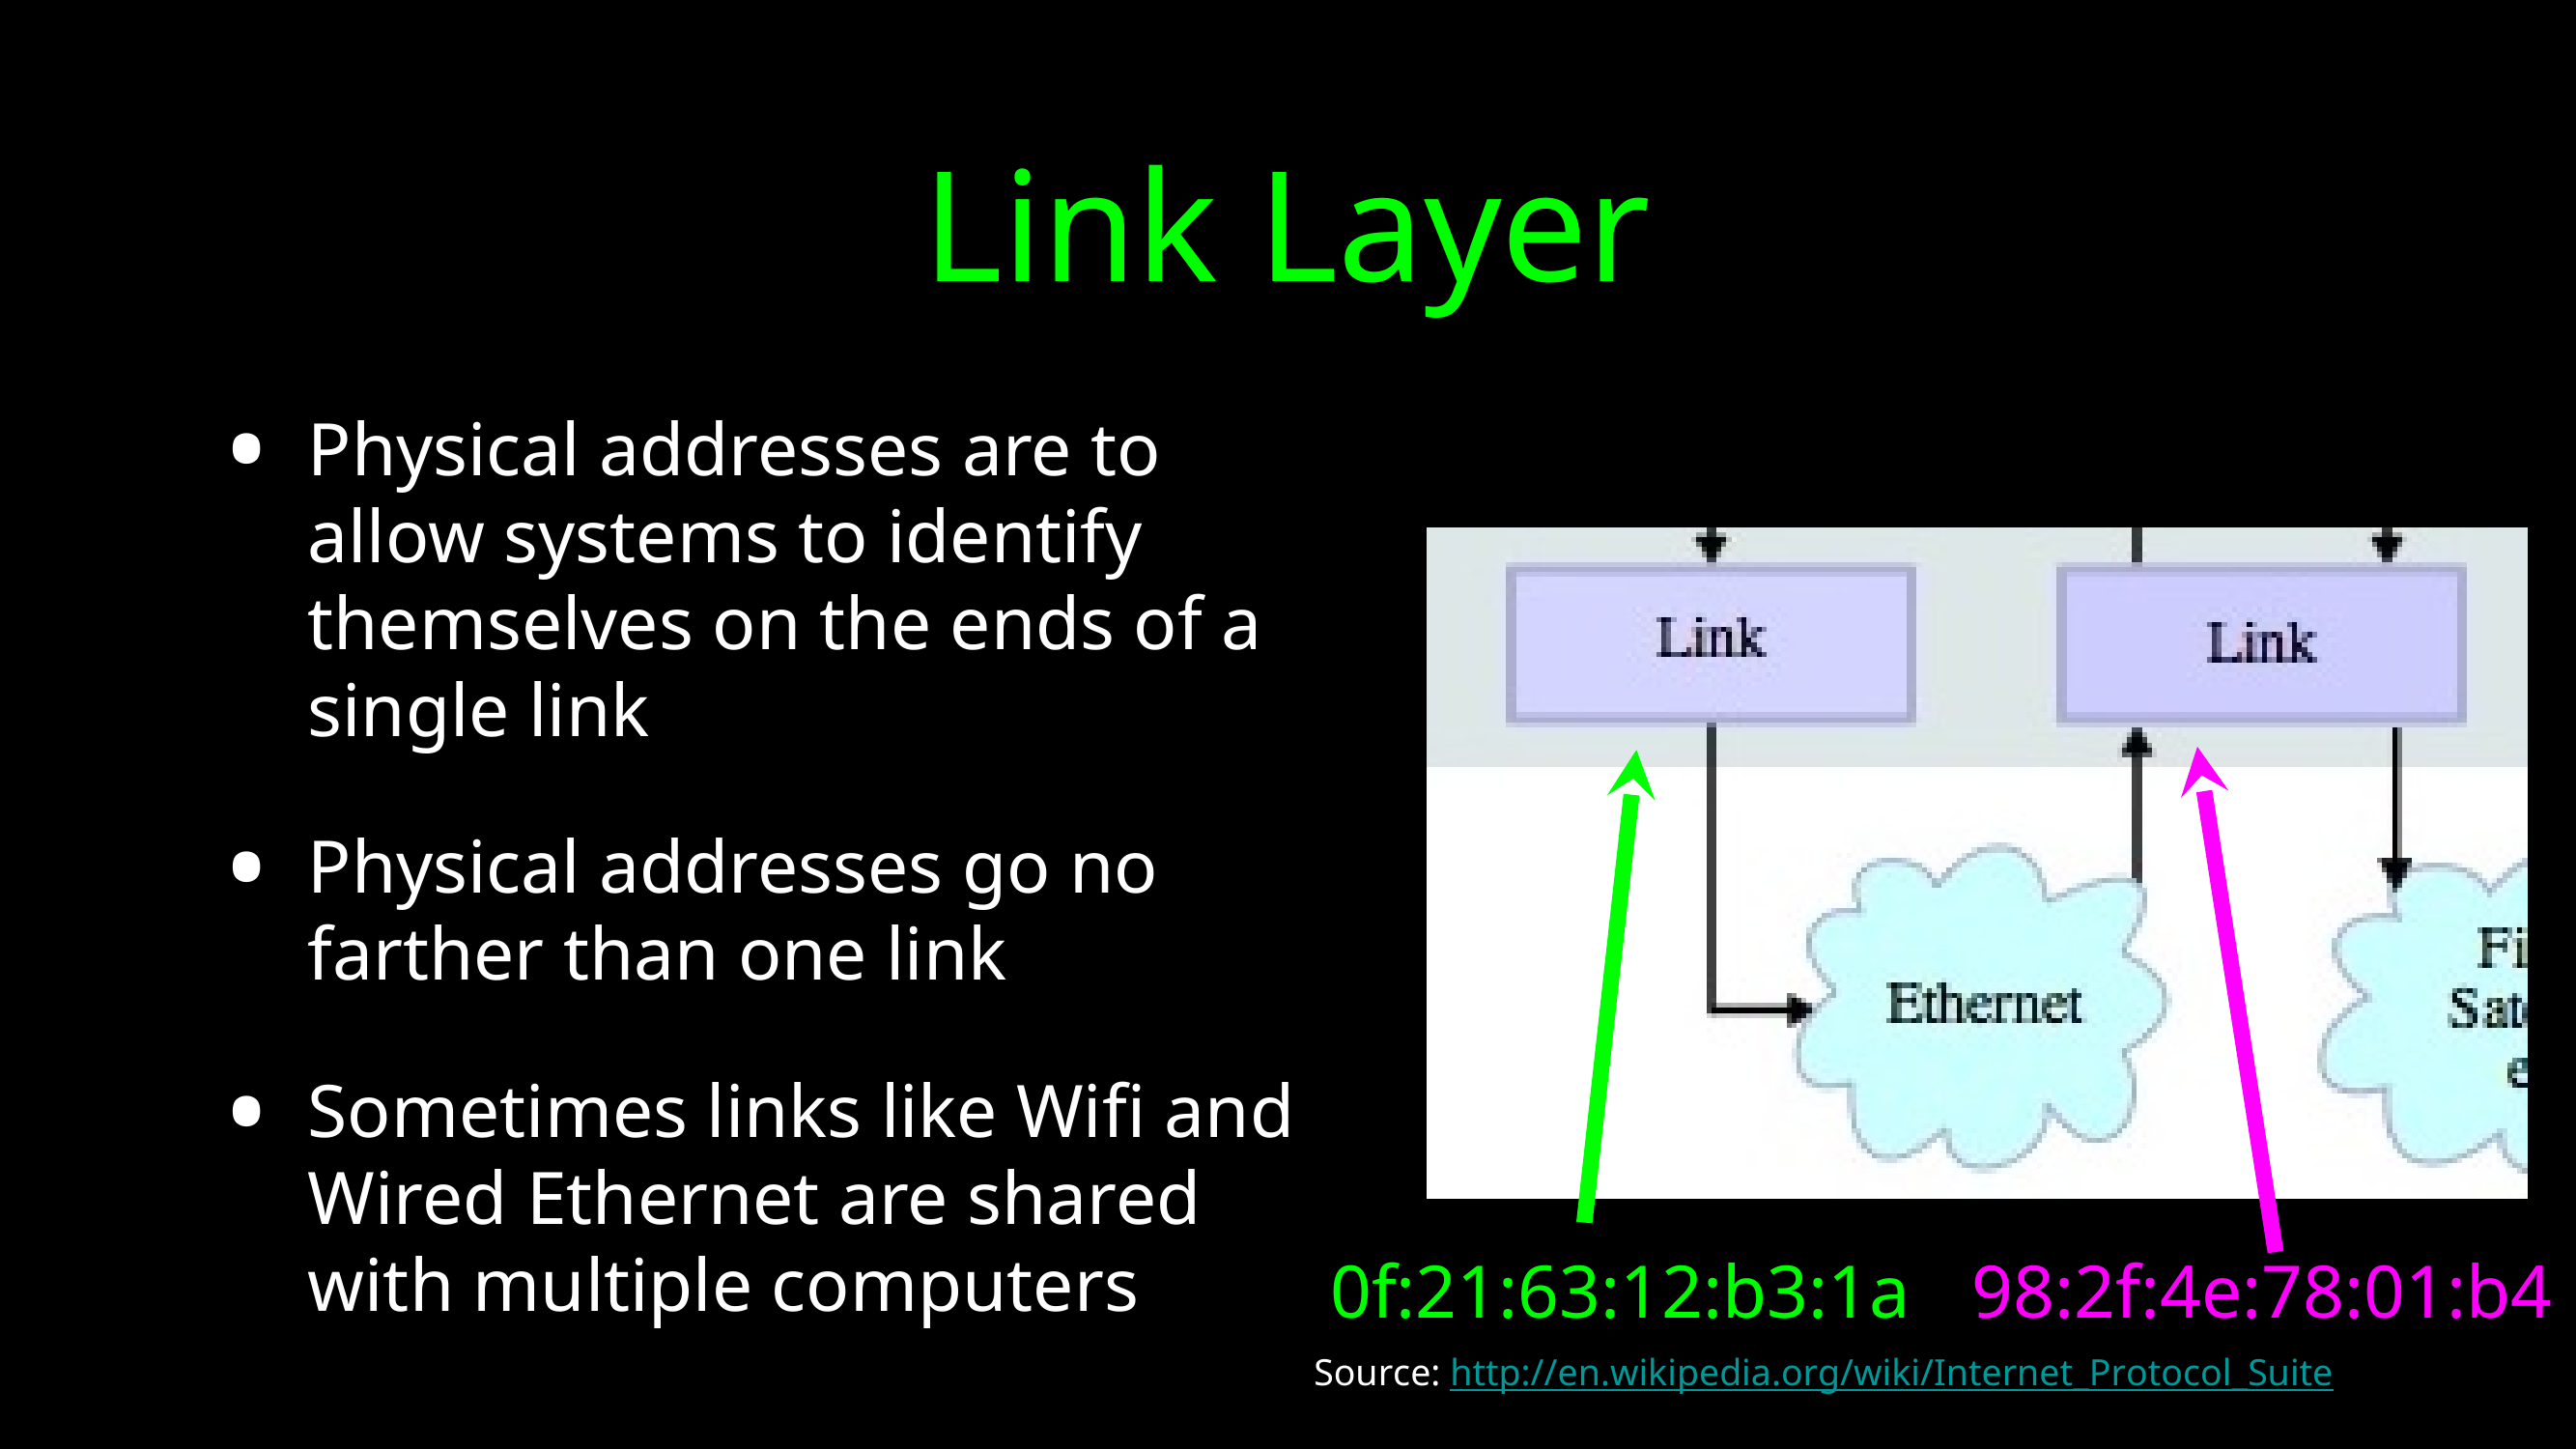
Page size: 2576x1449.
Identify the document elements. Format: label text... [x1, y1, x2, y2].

title Link Layer [183, 38, 2392, 403]
picture [1427, 527, 2528, 1199]
text_box 0f:21:63:12:b3:1a [1329, 1245, 1911, 1333]
text_box Source: http://en.wikipedia.org/wiki/Internet_Protocol_Suite [1314, 1350, 2343, 1400]
list Physical addresses are to allow systems to identify themselves on the ends of a single link Physical addresses go no farther than one link Sometimes links like Wifi and Wired Ethernet are shared with multiple computers [183, 412, 1335, 1317]
text_box 98:2f:4e:78:01:b4 [1971, 1245, 2553, 1333]
